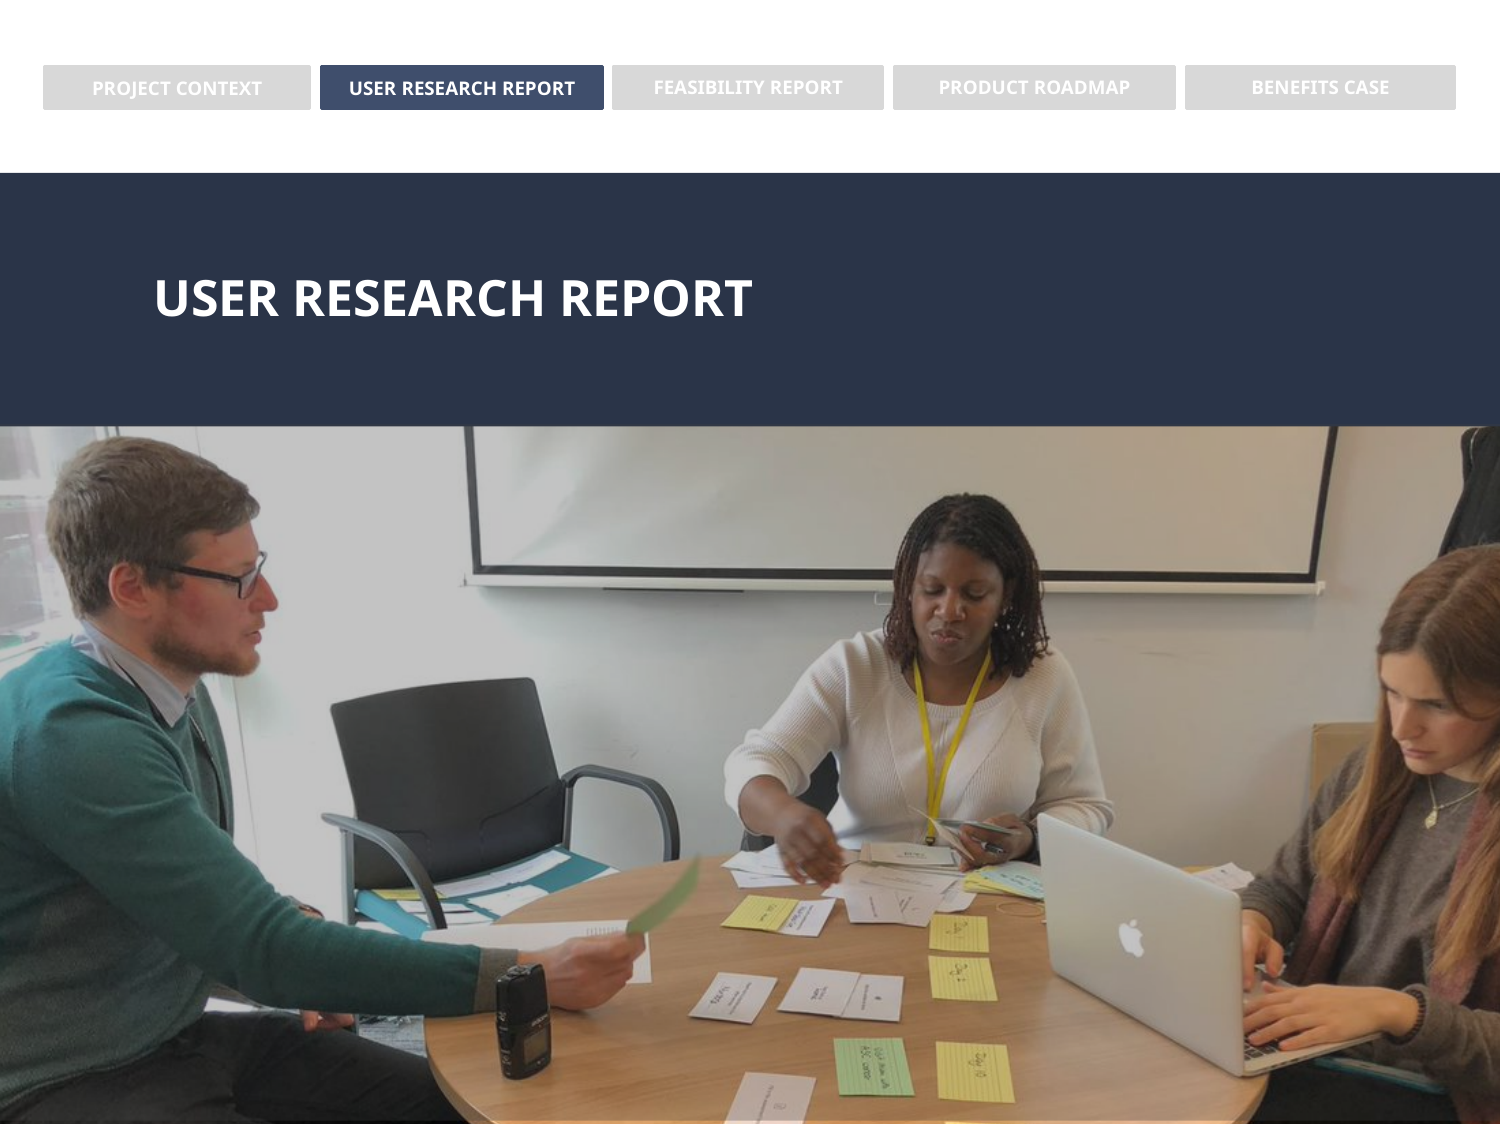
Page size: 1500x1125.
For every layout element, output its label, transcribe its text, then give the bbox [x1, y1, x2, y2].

text_box USER RESEARCH REPORT [321, 66, 603, 109]
text_box PROJECT CONTEXT [44, 66, 310, 109]
text_box FEASIBILITY REPORT [614, 66, 883, 109]
text_box BENEFITS CASE [1186, 66, 1455, 109]
text_box PRODUCT ROADMAP [894, 66, 1175, 109]
text_box USER RESEARCH REPORT [153, 265, 1151, 334]
text_box [0, 172, 1500, 1121]
